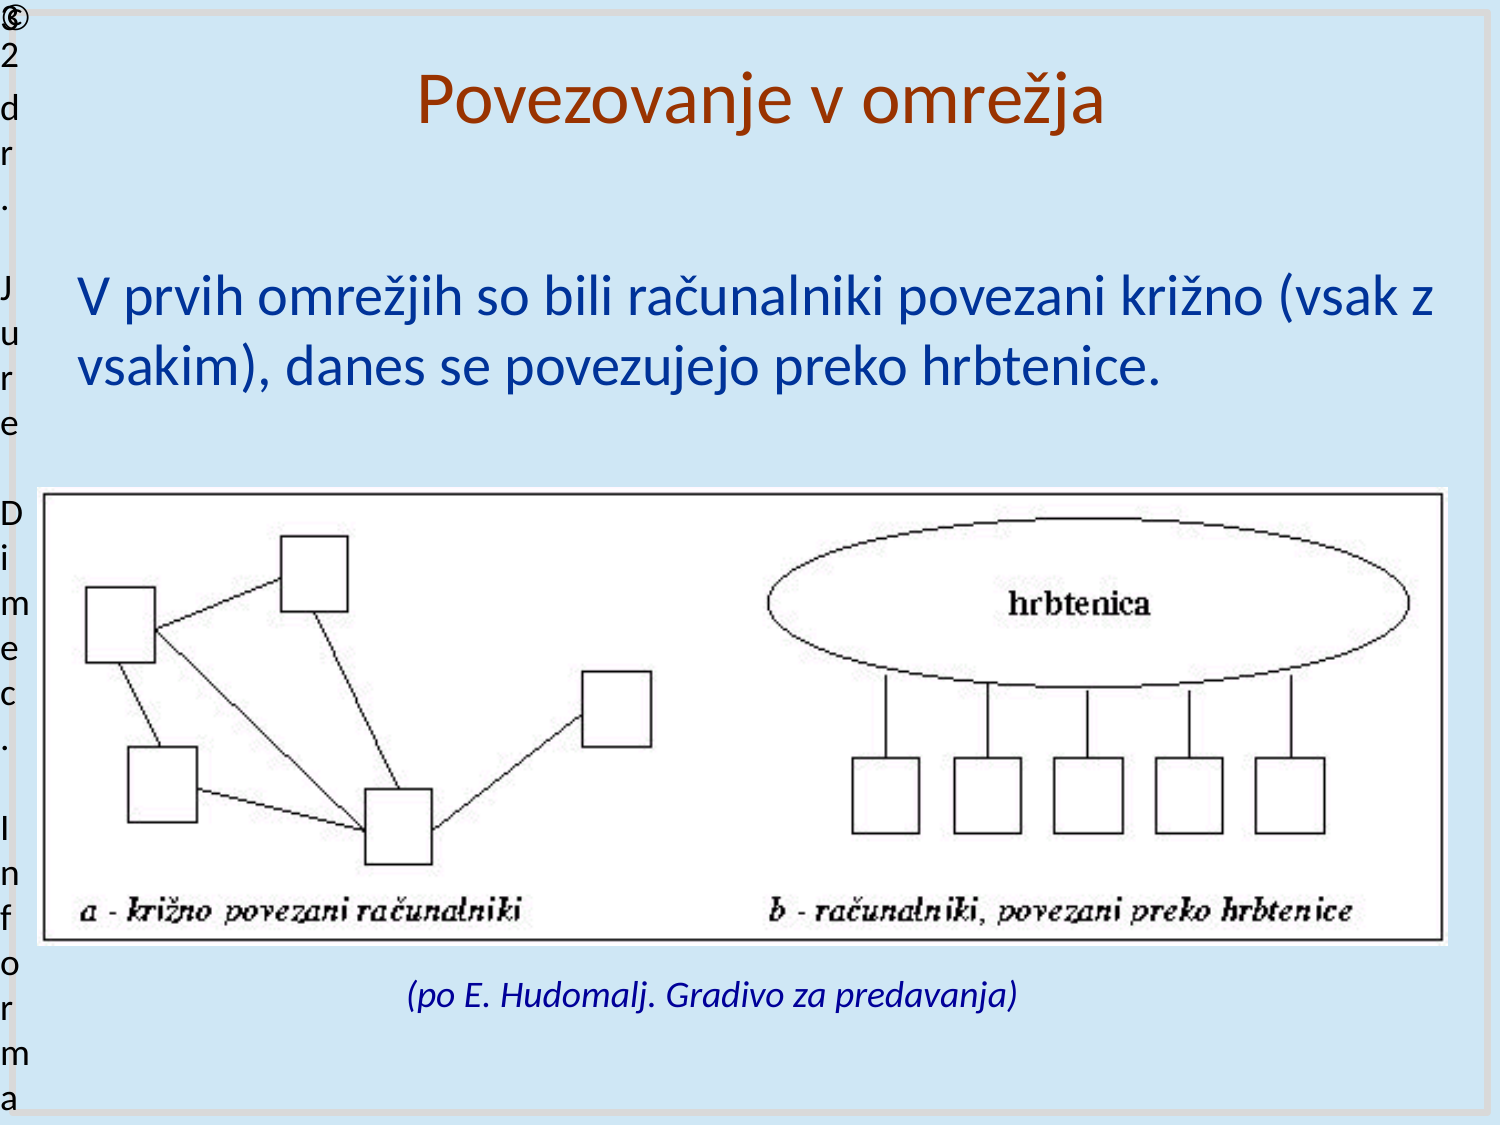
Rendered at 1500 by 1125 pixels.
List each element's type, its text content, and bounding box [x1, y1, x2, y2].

text_box V prvih omrežjih so bili računalniki povezani križno (vsak z vsakim), danes se povezujejo preko hrbtenice. [62, 249, 1463, 405]
text_box (po E. Hudomalj. Gradivo za predavanja) [391, 962, 1043, 1023]
picture [37, 487, 1448, 946]
title Povezovanje v omrežja [41, 37, 1483, 150]
